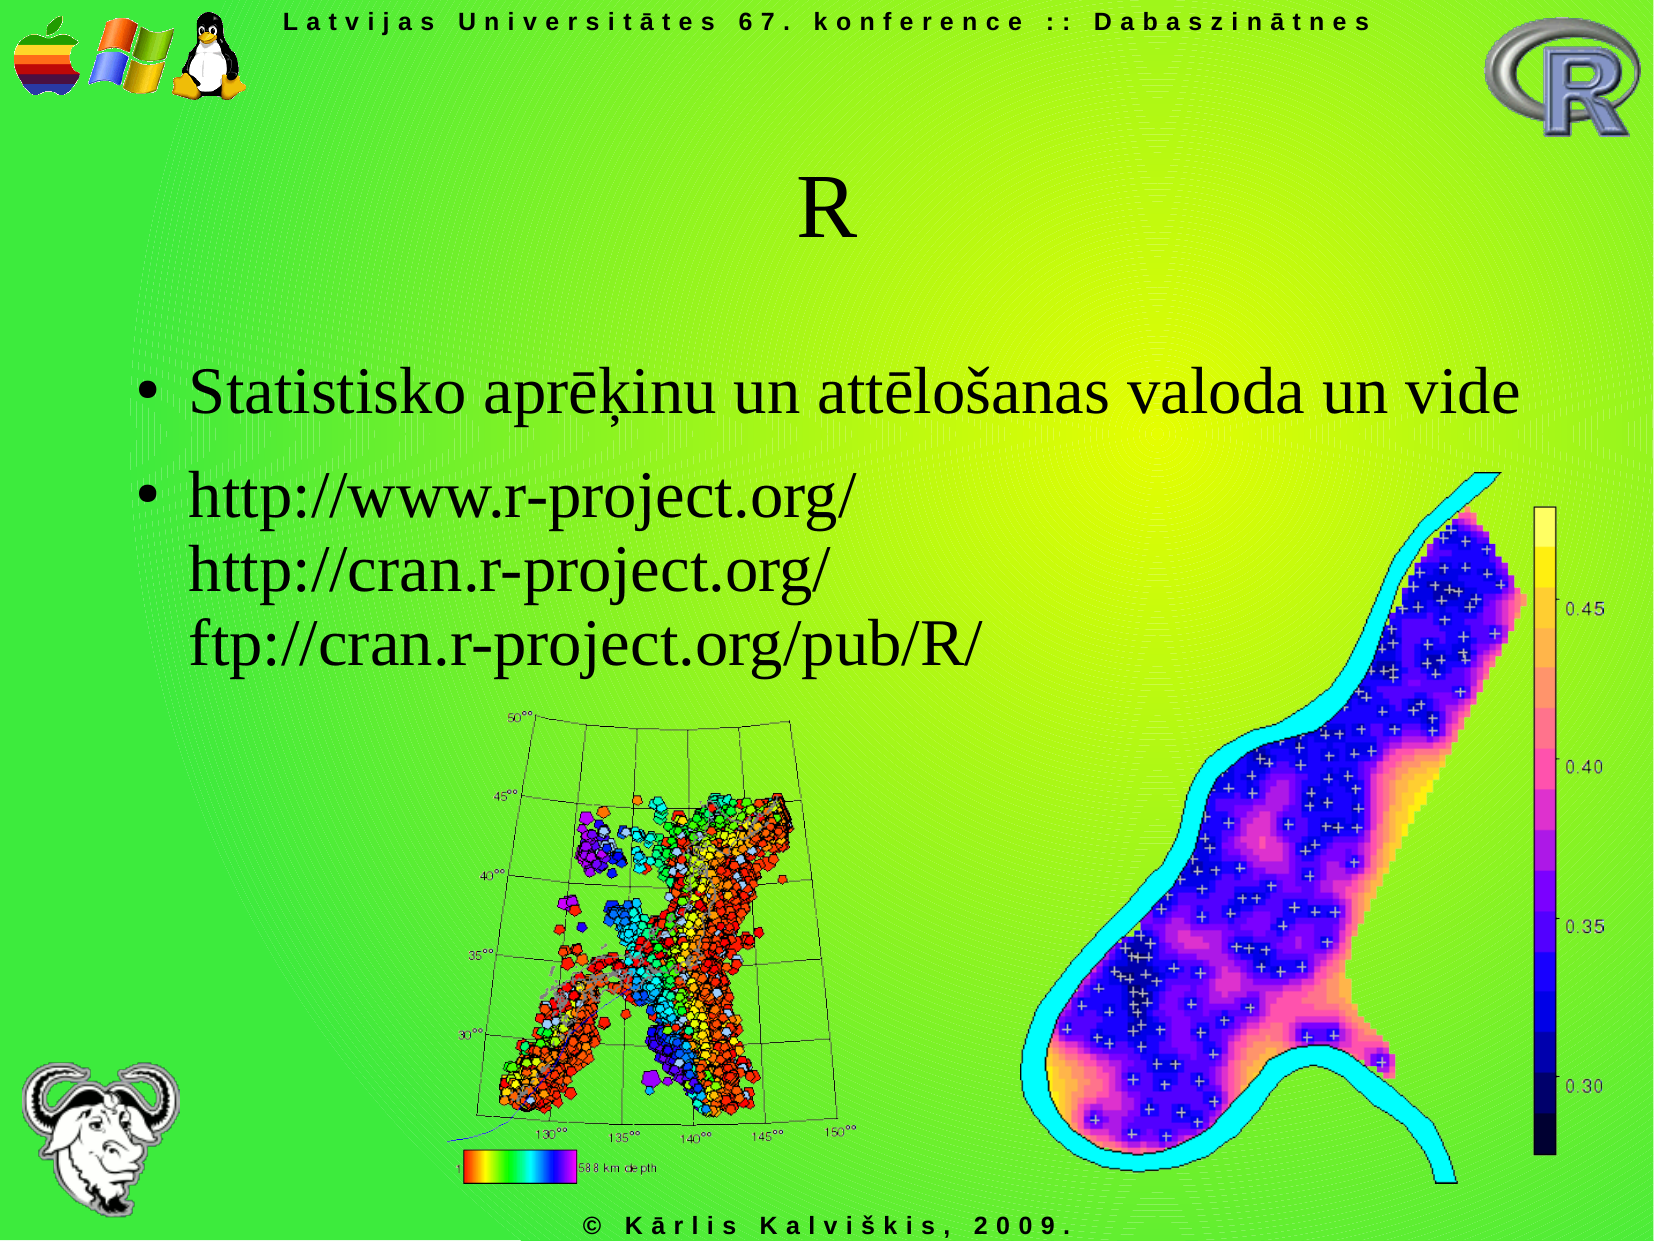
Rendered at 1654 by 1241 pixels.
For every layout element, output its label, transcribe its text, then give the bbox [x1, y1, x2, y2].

picture [1484, 17, 1641, 137]
picture [88, 12, 246, 94]
picture [14, 16, 80, 96]
picture [22, 1058, 180, 1224]
title R [118, 88, 1536, 325]
picture [447, 711, 856, 1184]
list Statistisko aprēķinu un attēlošanas valoda un vide http://www.r-project.org/ http://cran.r-project.org/ ftp://cran.r-project.org/pub/R/ [118, 354, 1536, 1182]
picture [1020, 472, 1604, 1184]
